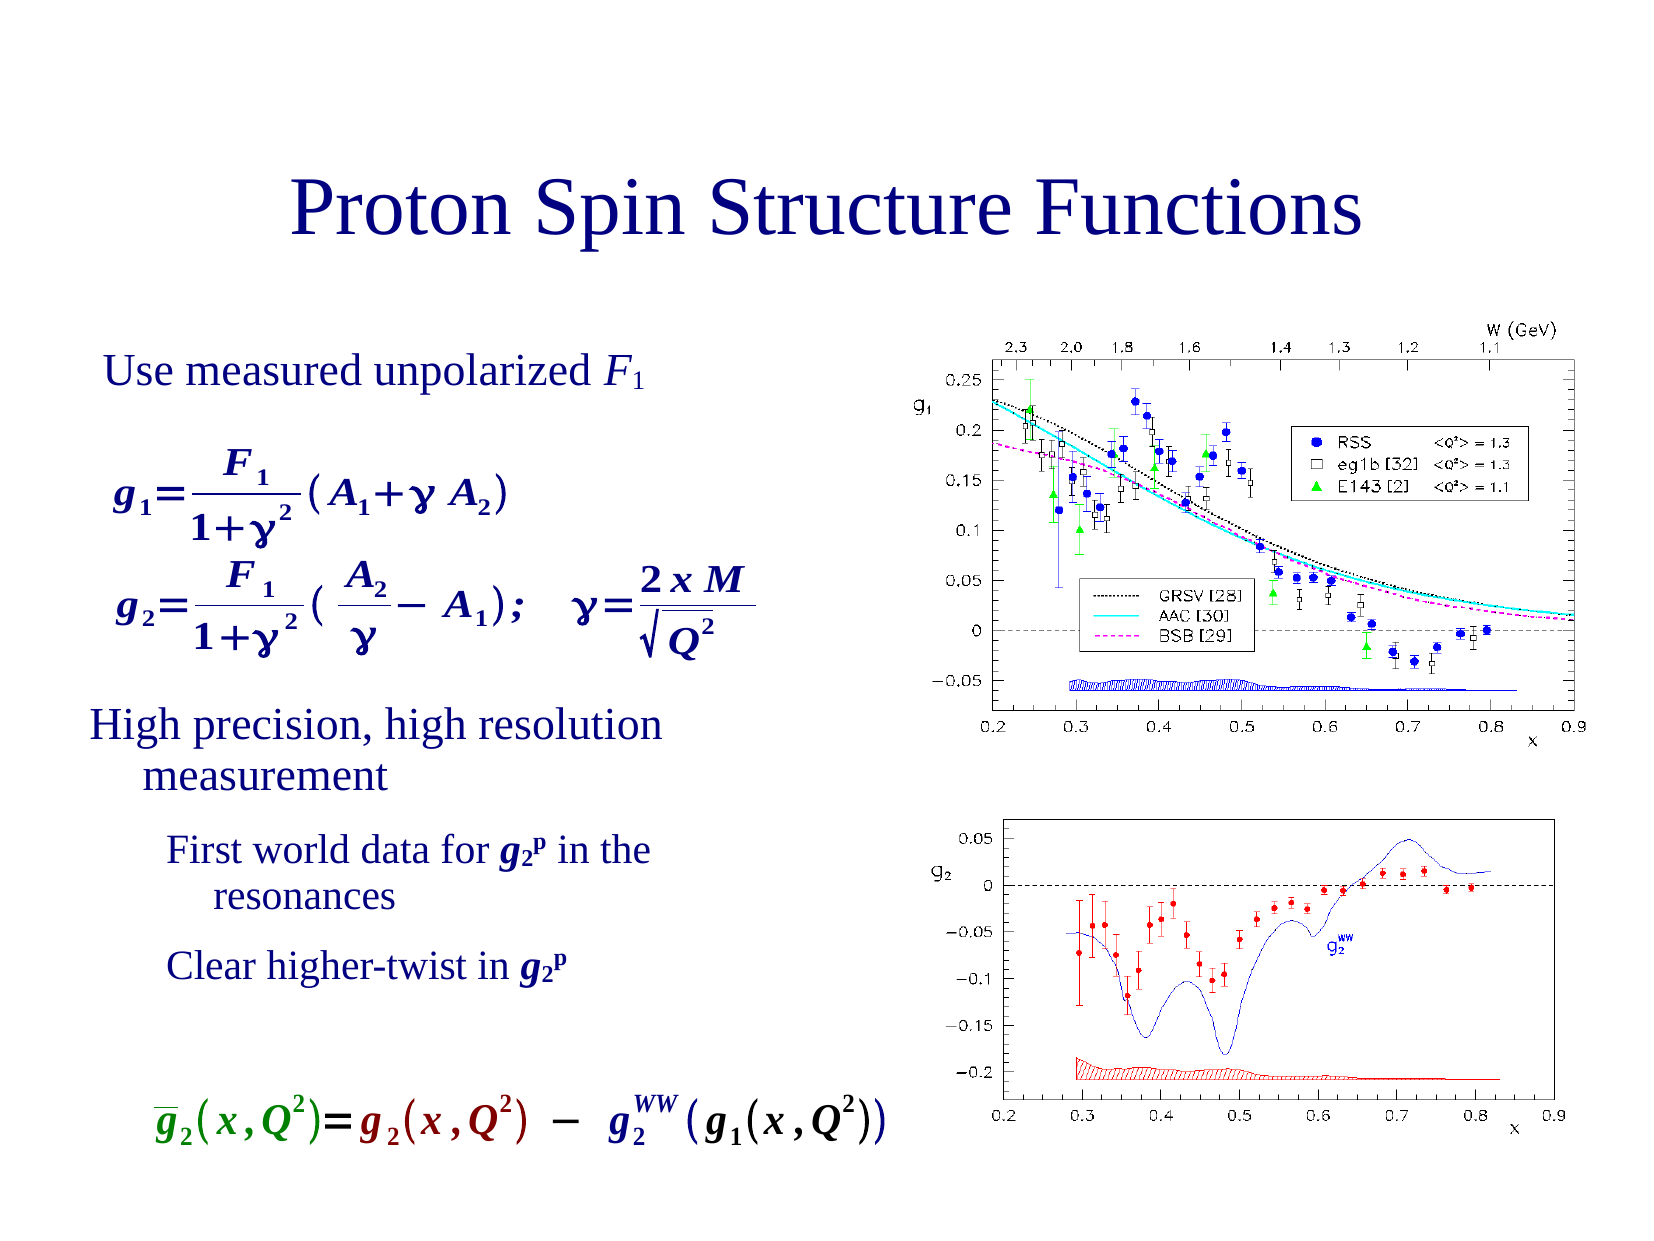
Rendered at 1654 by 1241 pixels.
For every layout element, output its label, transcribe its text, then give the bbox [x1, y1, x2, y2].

chart [120, 1087, 917, 1151]
picture [926, 811, 1572, 1137]
title Proton Spin Structure Functions [121, 102, 1534, 311]
list Use measured unpolarized F1 [85, 344, 801, 439]
chart [97, 440, 773, 663]
picture [904, 316, 1589, 749]
list High precision, high resolution measurement First world data for g2p in the resonances Clear higher-twist in g2p [71, 698, 797, 1100]
